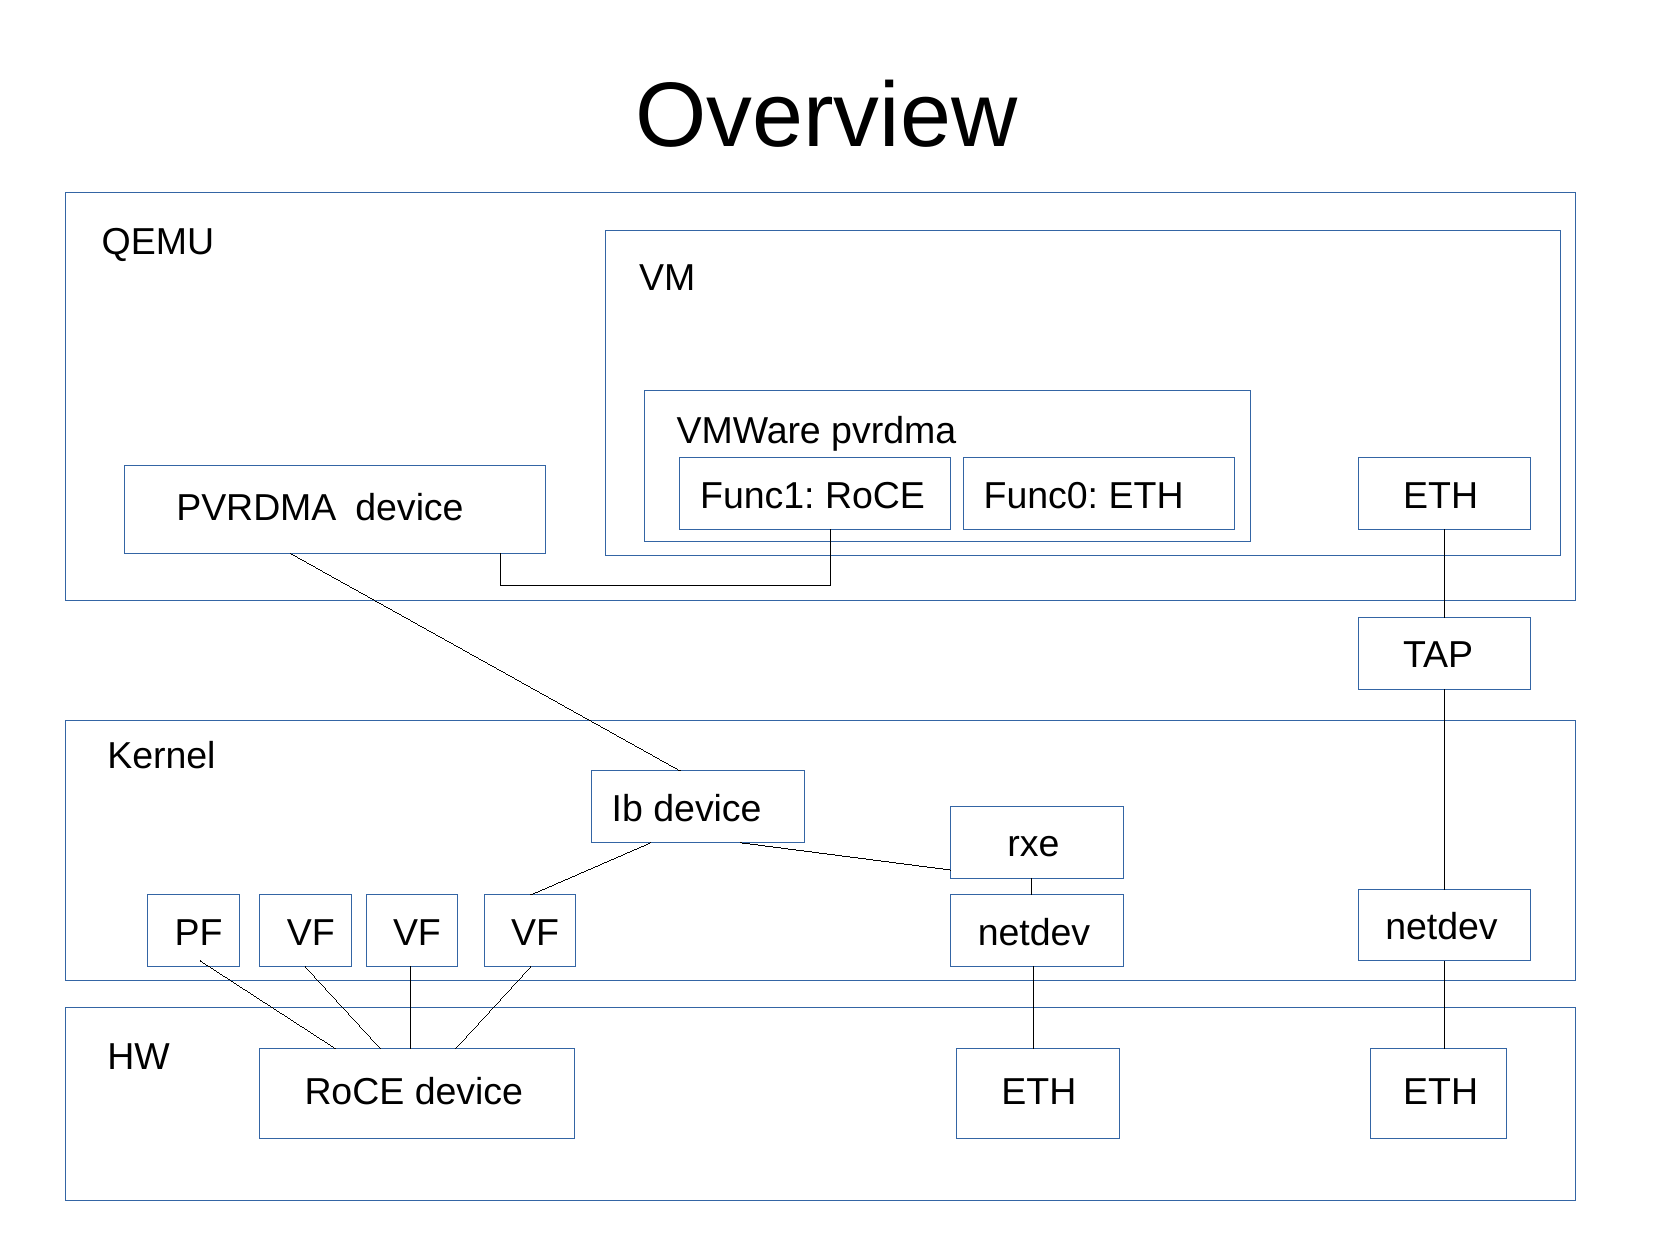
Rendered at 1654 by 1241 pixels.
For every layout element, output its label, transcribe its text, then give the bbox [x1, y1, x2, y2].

text_box RoCE device [289, 1063, 560, 1121]
text_box ETH [1388, 1063, 1507, 1121]
text_box VMWare pvrdma [661, 402, 981, 466]
text_box netdev [963, 904, 1124, 961]
text_box ETH [986, 1063, 1105, 1121]
text_box ETH [1388, 467, 1531, 524]
text_box PVRDMA device [161, 478, 486, 536]
text_box VF [496, 904, 589, 961]
text_box VMWare pvrdma [680, 458, 950, 466]
text_box PF [159, 904, 252, 961]
text_box netdev [1370, 898, 1531, 955]
text_box Kernel [92, 726, 243, 784]
text_box HW [92, 1028, 243, 1085]
text_box TAP [1388, 626, 1490, 684]
title Overview [82, 49, 1571, 181]
text_box QEMU [86, 213, 237, 271]
text_box Func1: RoCE [685, 467, 966, 566]
text_box VF [272, 904, 364, 961]
text_box Ib device [596, 780, 787, 837]
text_box Func0: ETH [968, 467, 1250, 566]
text_box VF [378, 904, 470, 961]
text_box rxe [992, 815, 1086, 873]
text_box VM [624, 248, 775, 306]
